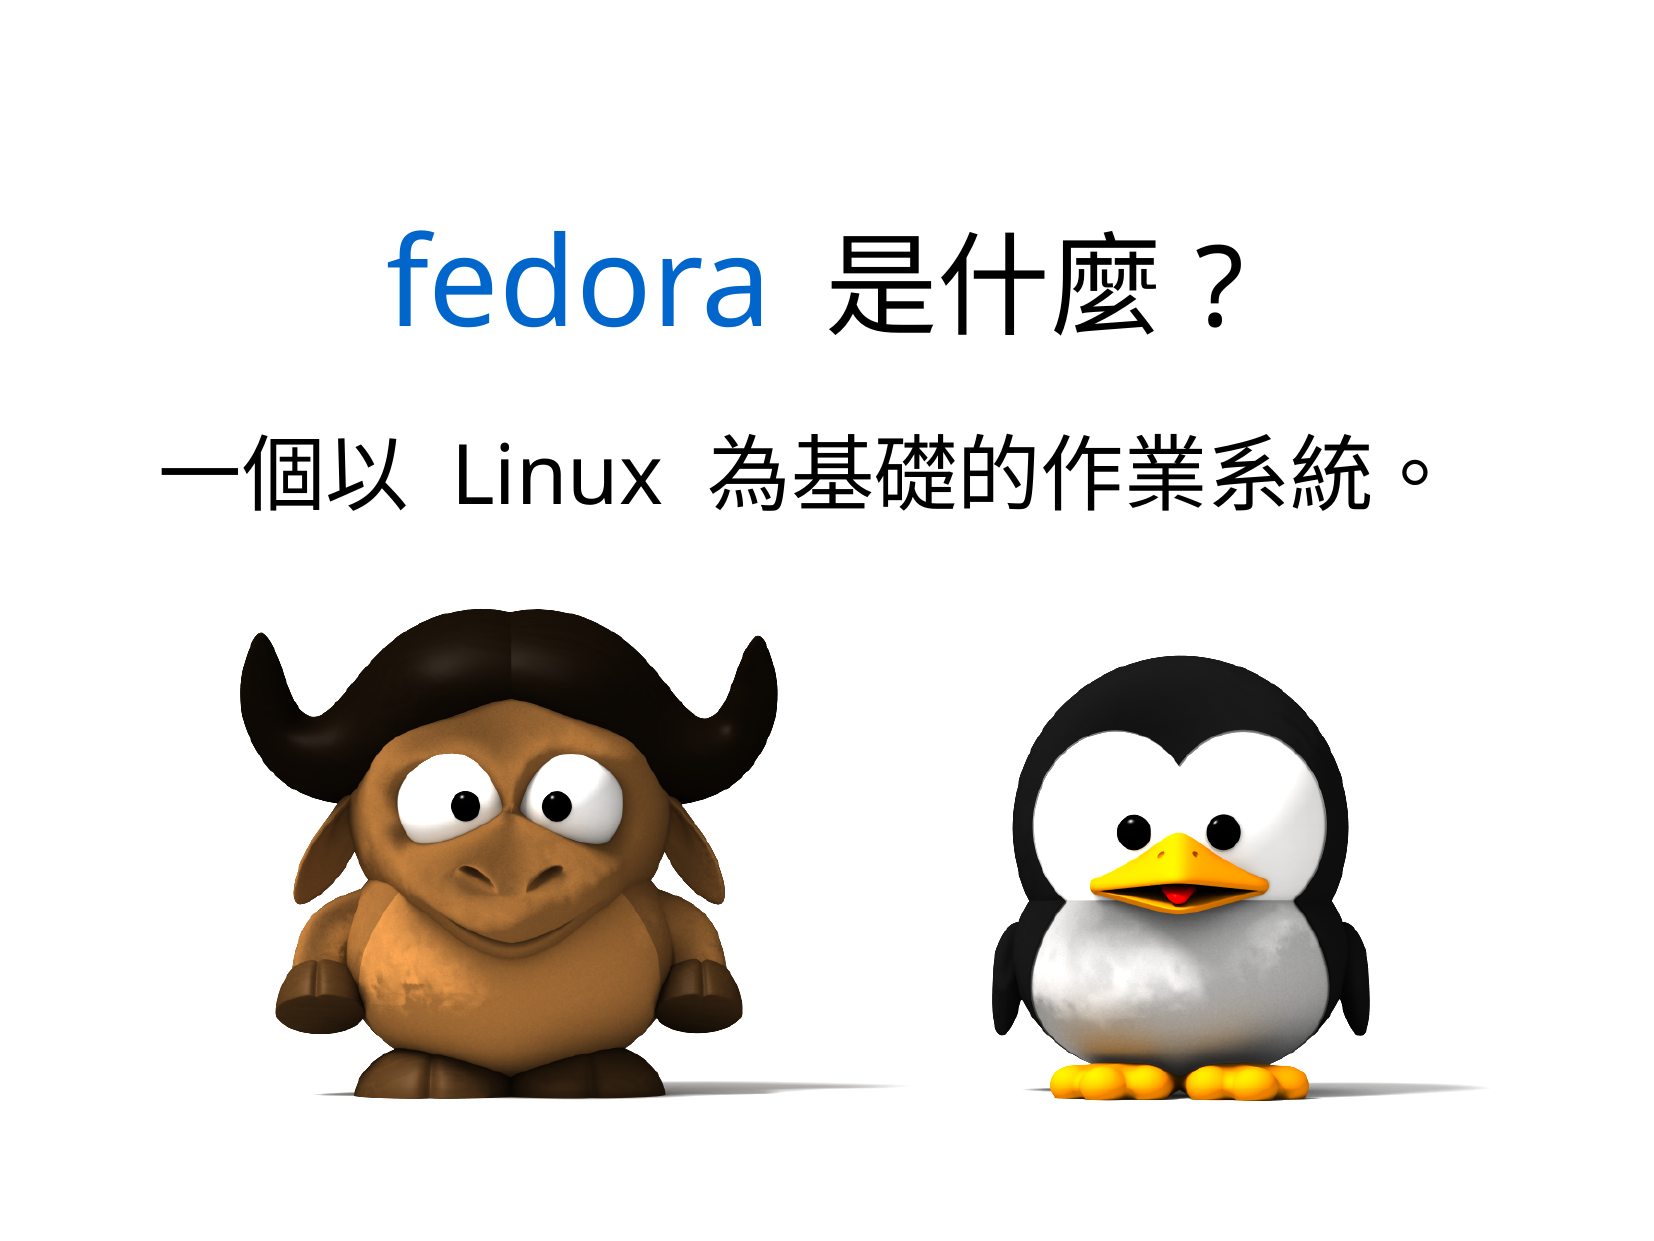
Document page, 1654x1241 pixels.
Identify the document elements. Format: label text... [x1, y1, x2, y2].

list 一個以 Linux 為基礎的作業系統。 [80, 407, 1536, 863]
title fedora 是什麼? [70, 141, 1560, 414]
picture [106, 543, 1583, 1241]
